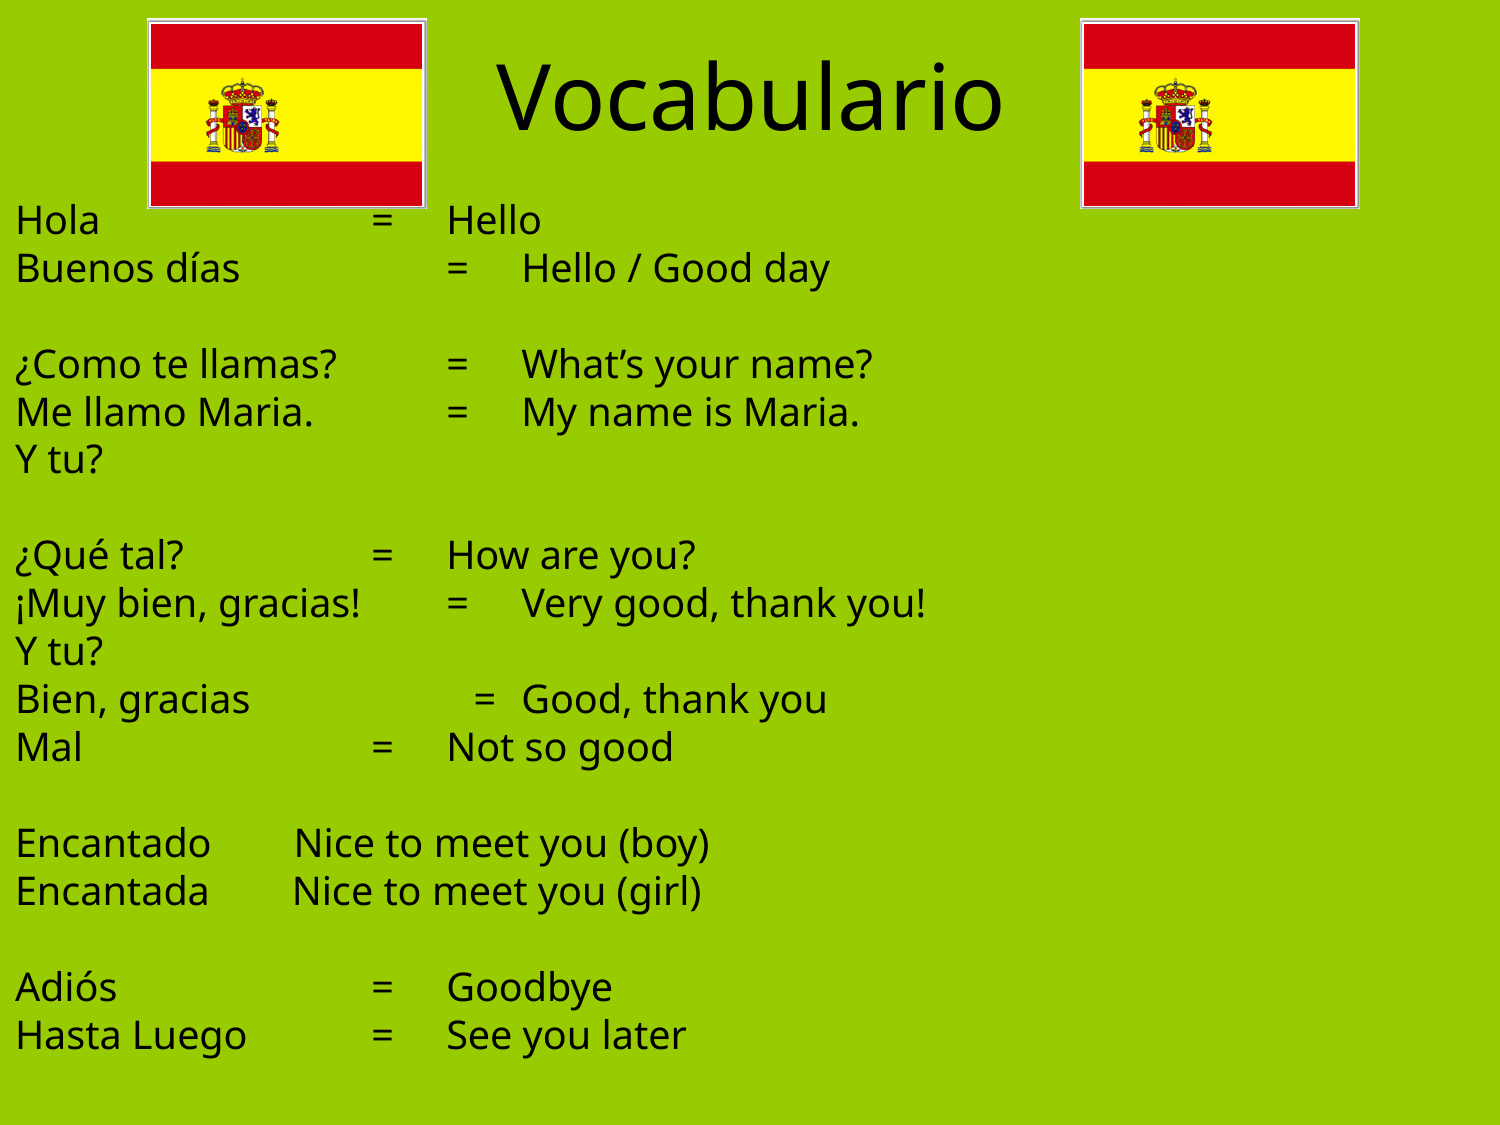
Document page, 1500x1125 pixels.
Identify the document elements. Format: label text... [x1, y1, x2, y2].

title Vocabulario [76, 0, 1427, 188]
picture [147, 18, 427, 209]
list Hola = Hello Buenos días = Hello / Good day ¿Como te llamas? = What’s your name? Me llamo Maria. = My name is Maria. Y tu? ¿Qué tal? = How are you? ¡Muy bien, gracias! = Very good, thank you! Y tu? Bien, gracias = Good, thank you Mal = Not so good Encantado Nice to meet you (boy) Encantada Nice to meet you (girl) Adiós = Goodbye Hasta Luego = See you later [0, 196, 1500, 1125]
picture [1080, 18, 1360, 209]
